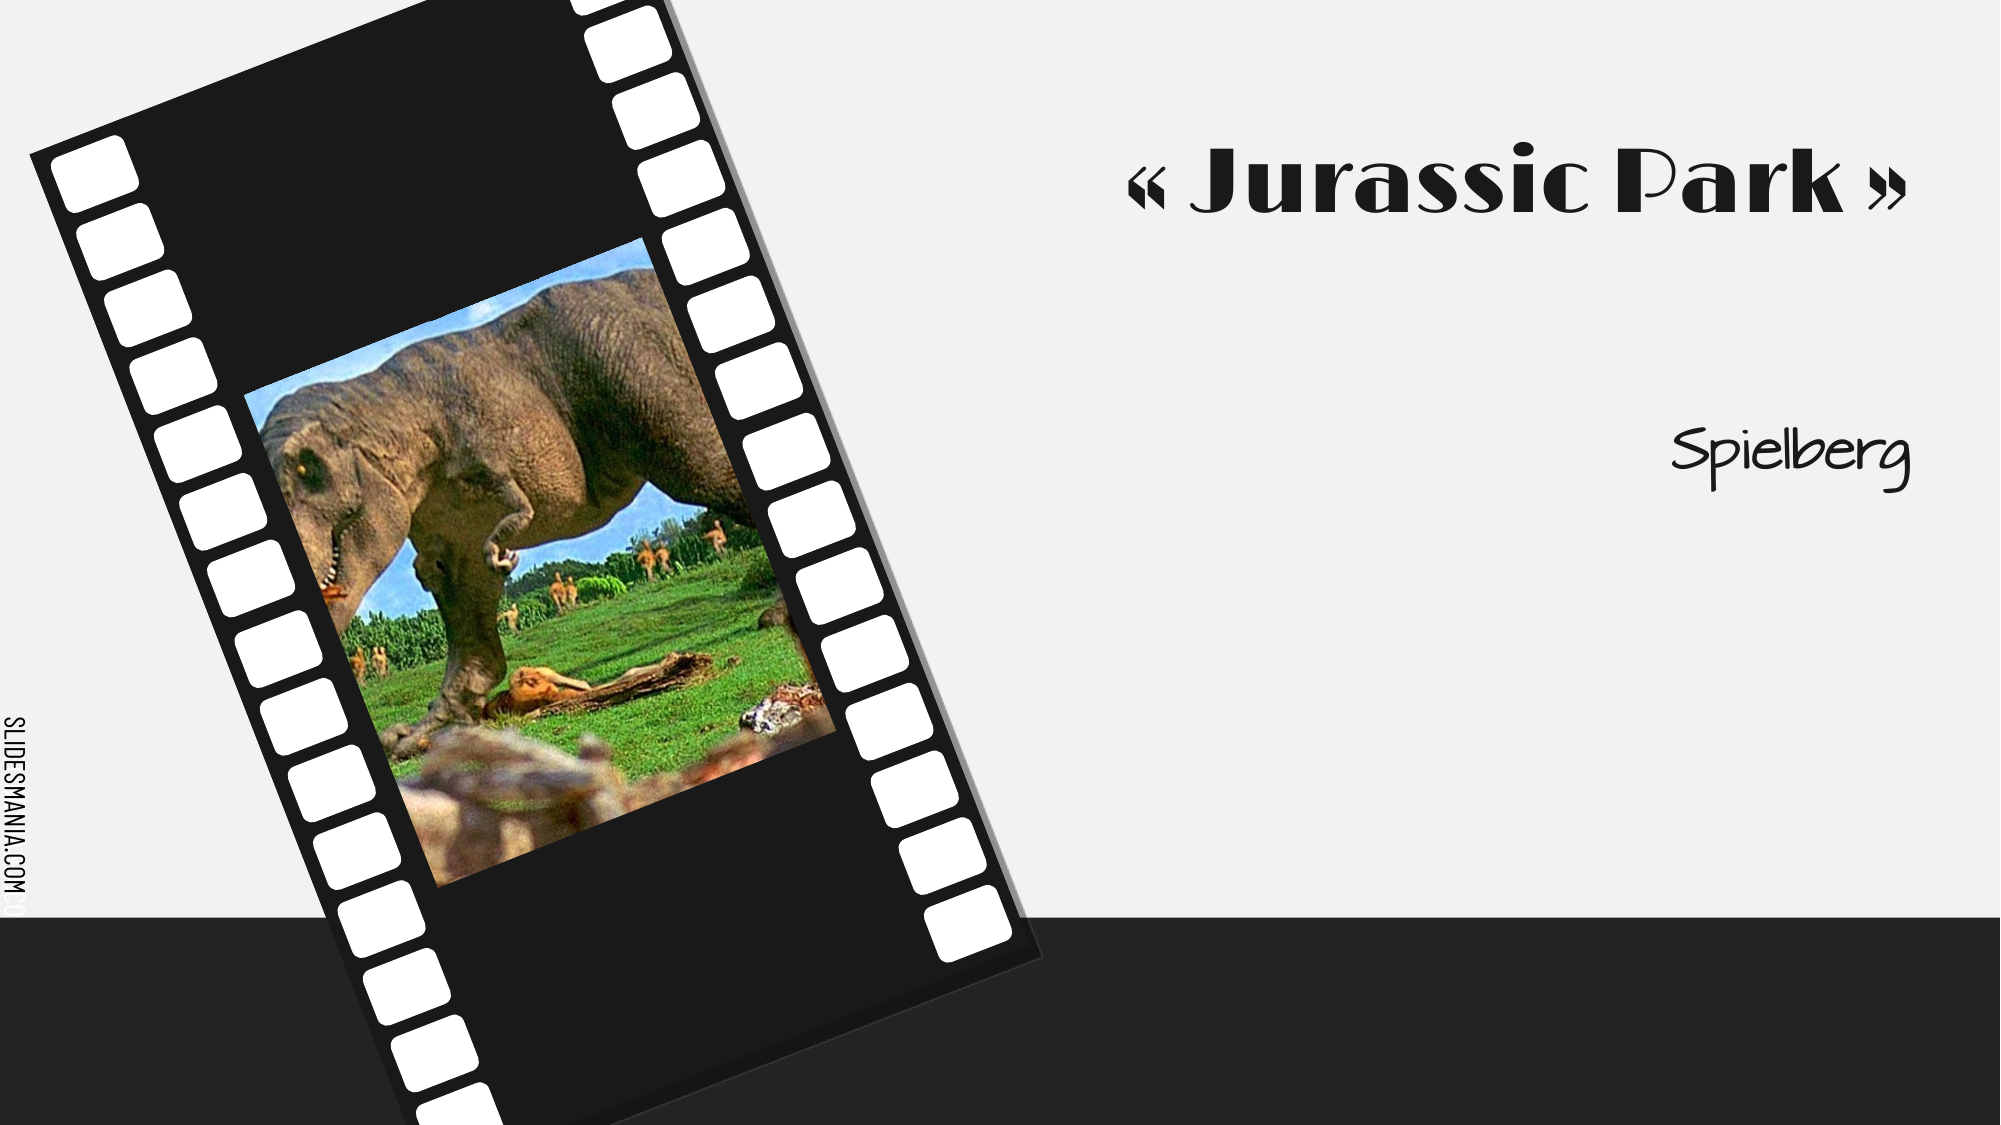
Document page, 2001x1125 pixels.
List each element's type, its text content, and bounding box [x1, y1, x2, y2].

text_box « Jurassic Park » [901, 113, 1927, 240]
picture [243, 237, 837, 888]
text_box Spielberg [1085, 411, 1927, 791]
